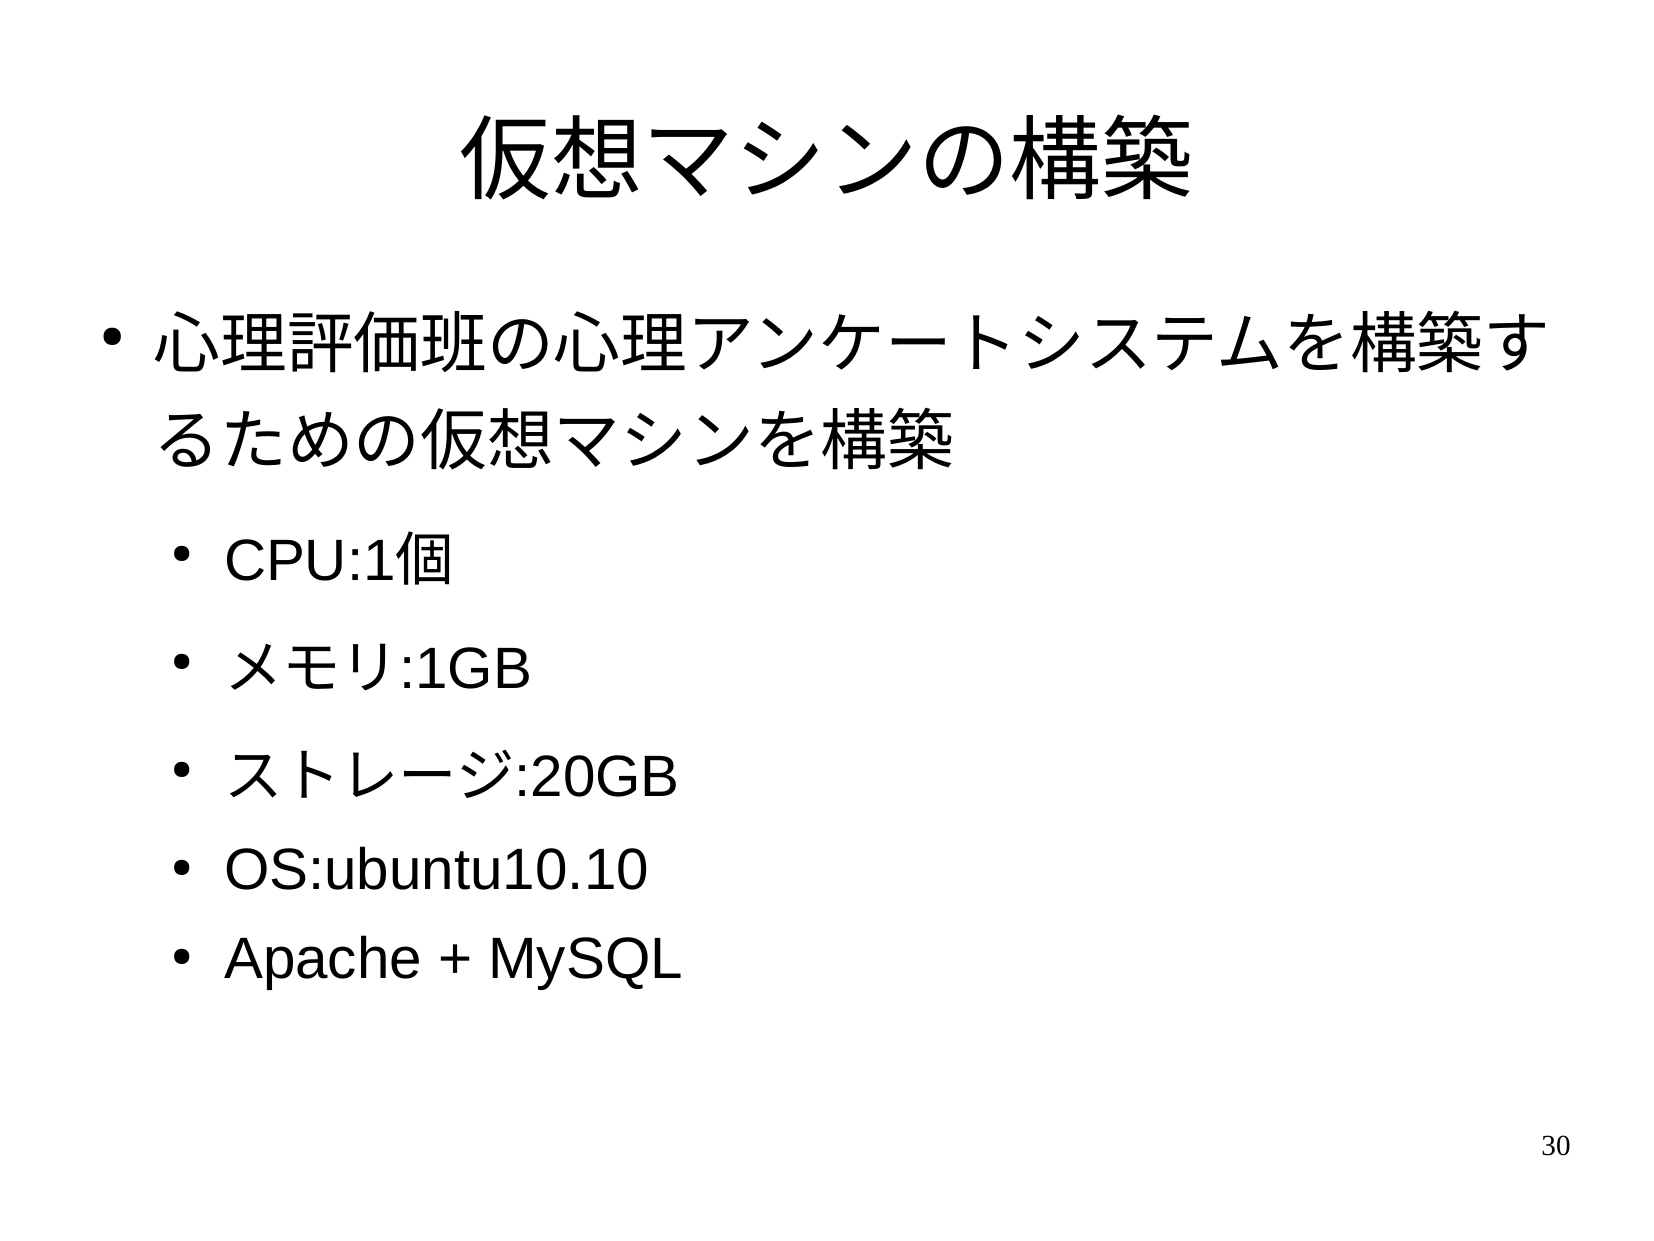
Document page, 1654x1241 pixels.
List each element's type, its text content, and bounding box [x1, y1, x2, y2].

list 心理評価班の心理アンケートシステムを構築するための仮想マシンを構築 CPU:1個 メモリ:1GB ストレージ:20GB OS:ubuntu10.10 Apache + MySQL [82, 290, 1571, 1092]
title 仮想マシンの構築 [82, 57, 1571, 248]
